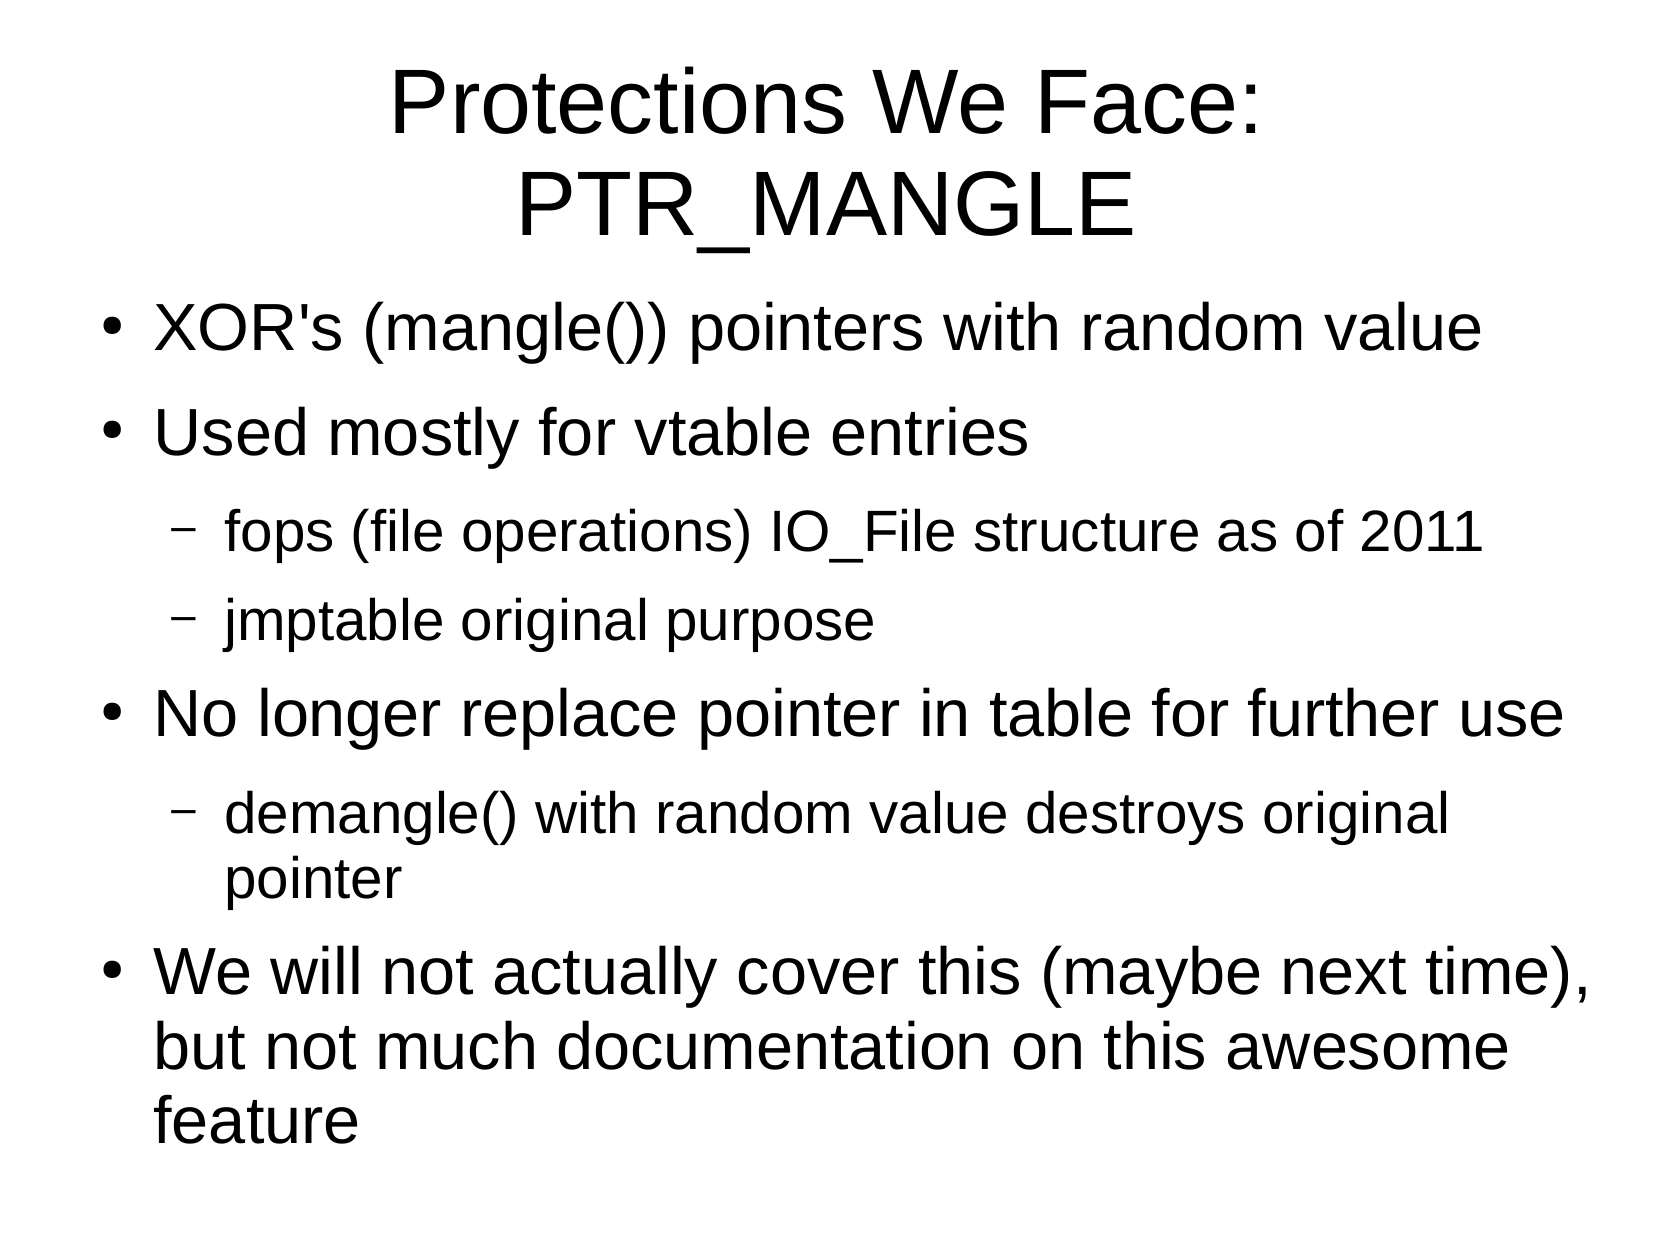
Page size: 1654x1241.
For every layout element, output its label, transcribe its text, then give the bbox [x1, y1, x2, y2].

list XOR's (mangle()) pointers with random value Used mostly for vtable entries fops (file operations) IO_File structure as of 2011 jmptable original purpose No longer replace pointer in table for further use demangle() with random value destroys original pointer We will not actually cover this (maybe next time), but not much documentation on this awesome feature [82, 290, 1606, 1186]
title Protections We Face: PTR_MANGLE [82, 49, 1571, 257]
